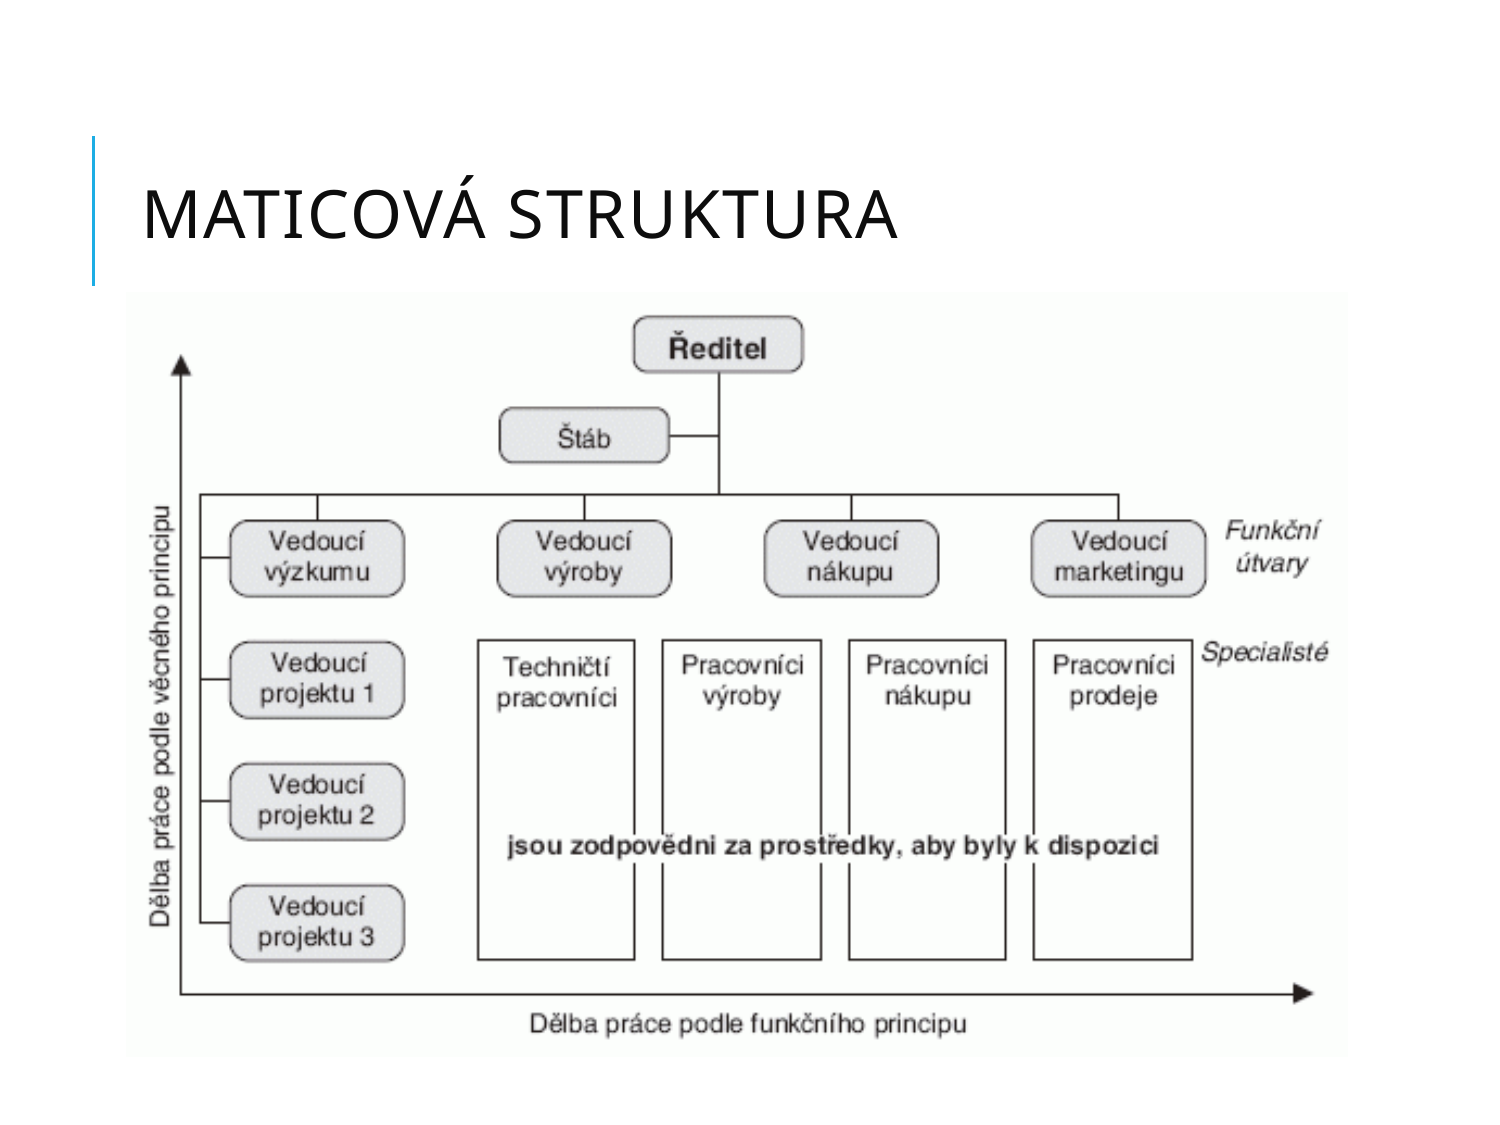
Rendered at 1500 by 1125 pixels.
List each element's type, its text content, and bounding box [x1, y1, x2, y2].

title Maticová struktura [126, 96, 1322, 292]
picture [126, 292, 1348, 1057]
